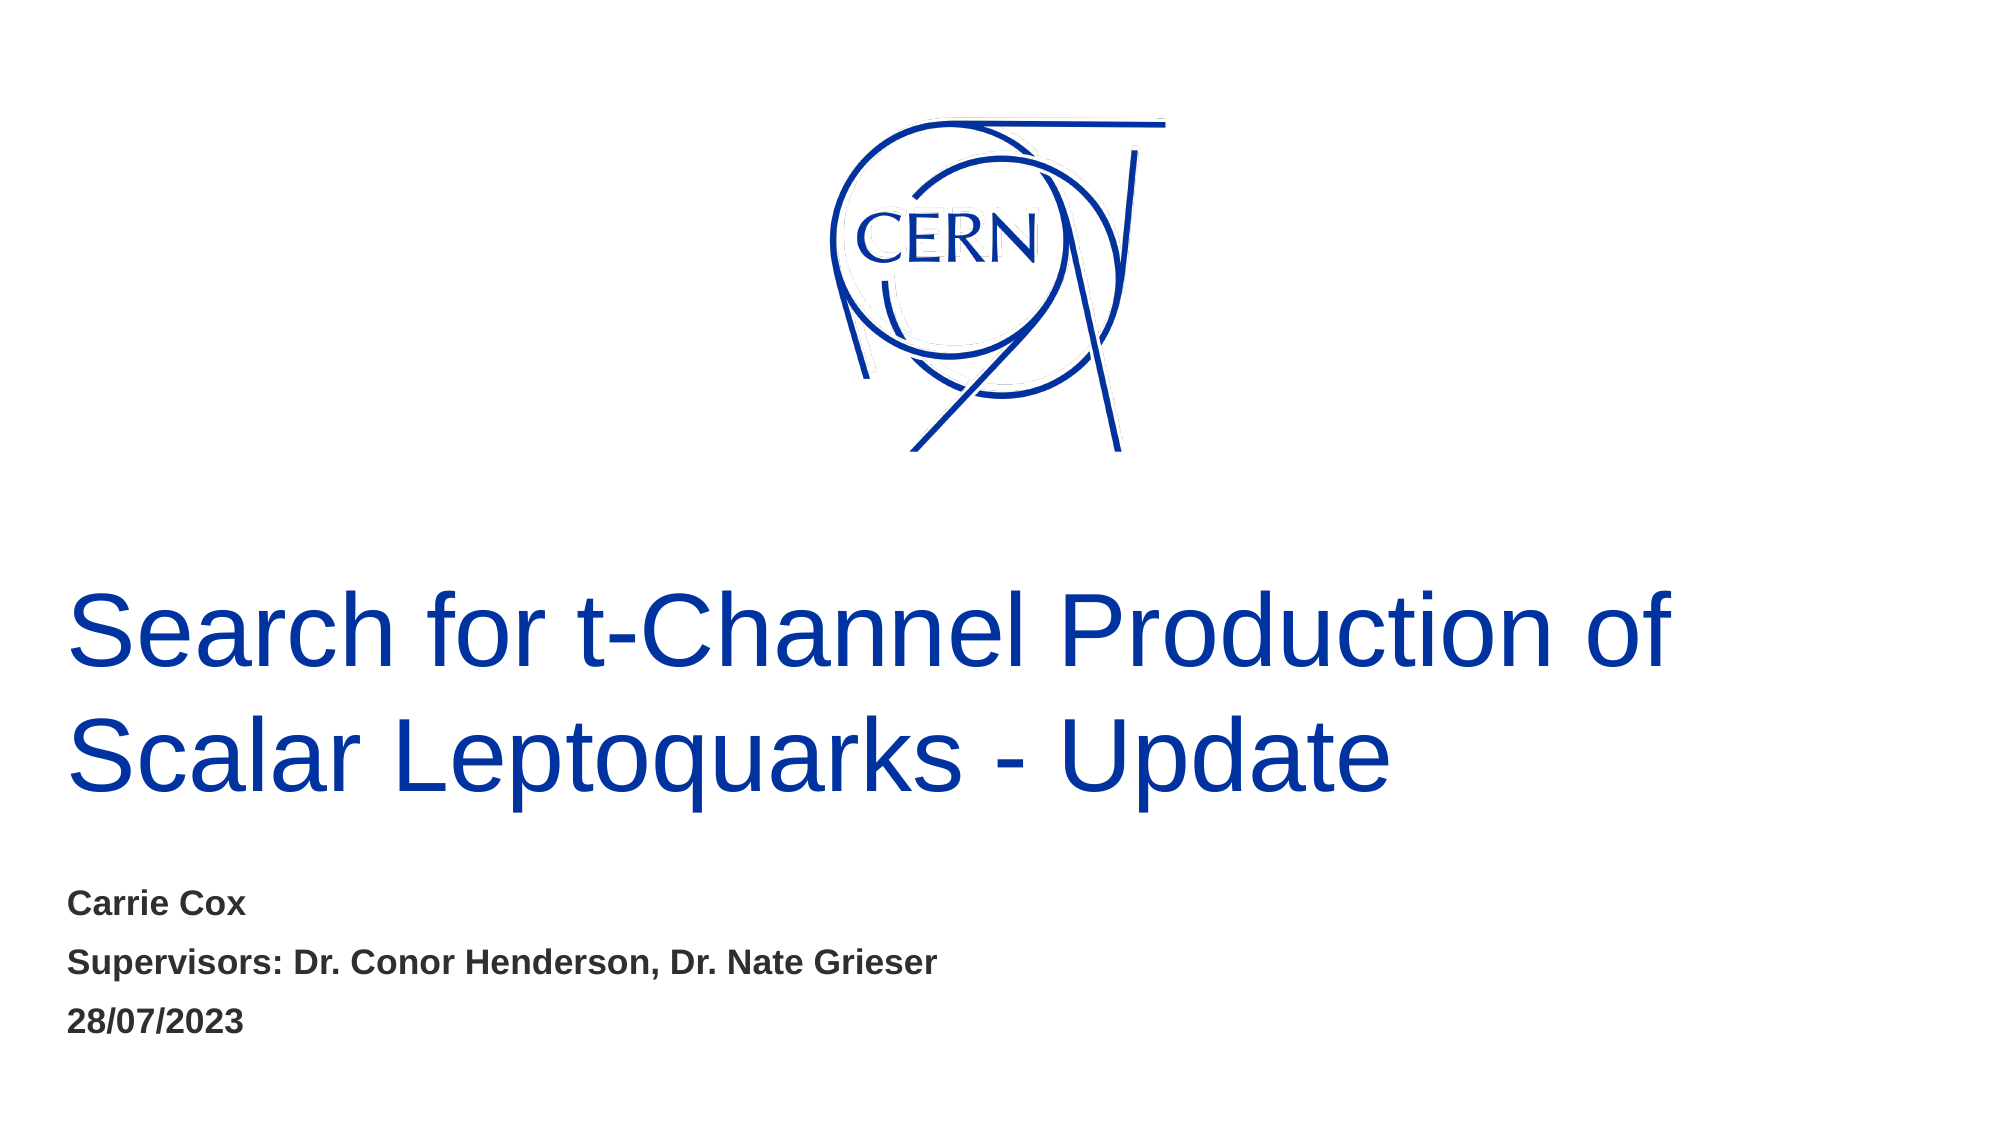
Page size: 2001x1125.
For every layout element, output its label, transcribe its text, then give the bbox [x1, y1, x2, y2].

subtitle Carrie Cox Supervisors: Dr. Conor Henderson, Dr. Nate Grieser 28/07/2023 [66, 885, 1933, 1018]
picture [828, 117, 1167, 455]
title Search for t-Channel Production of Scalar Leptoquarks - Update [66, 562, 1933, 885]
